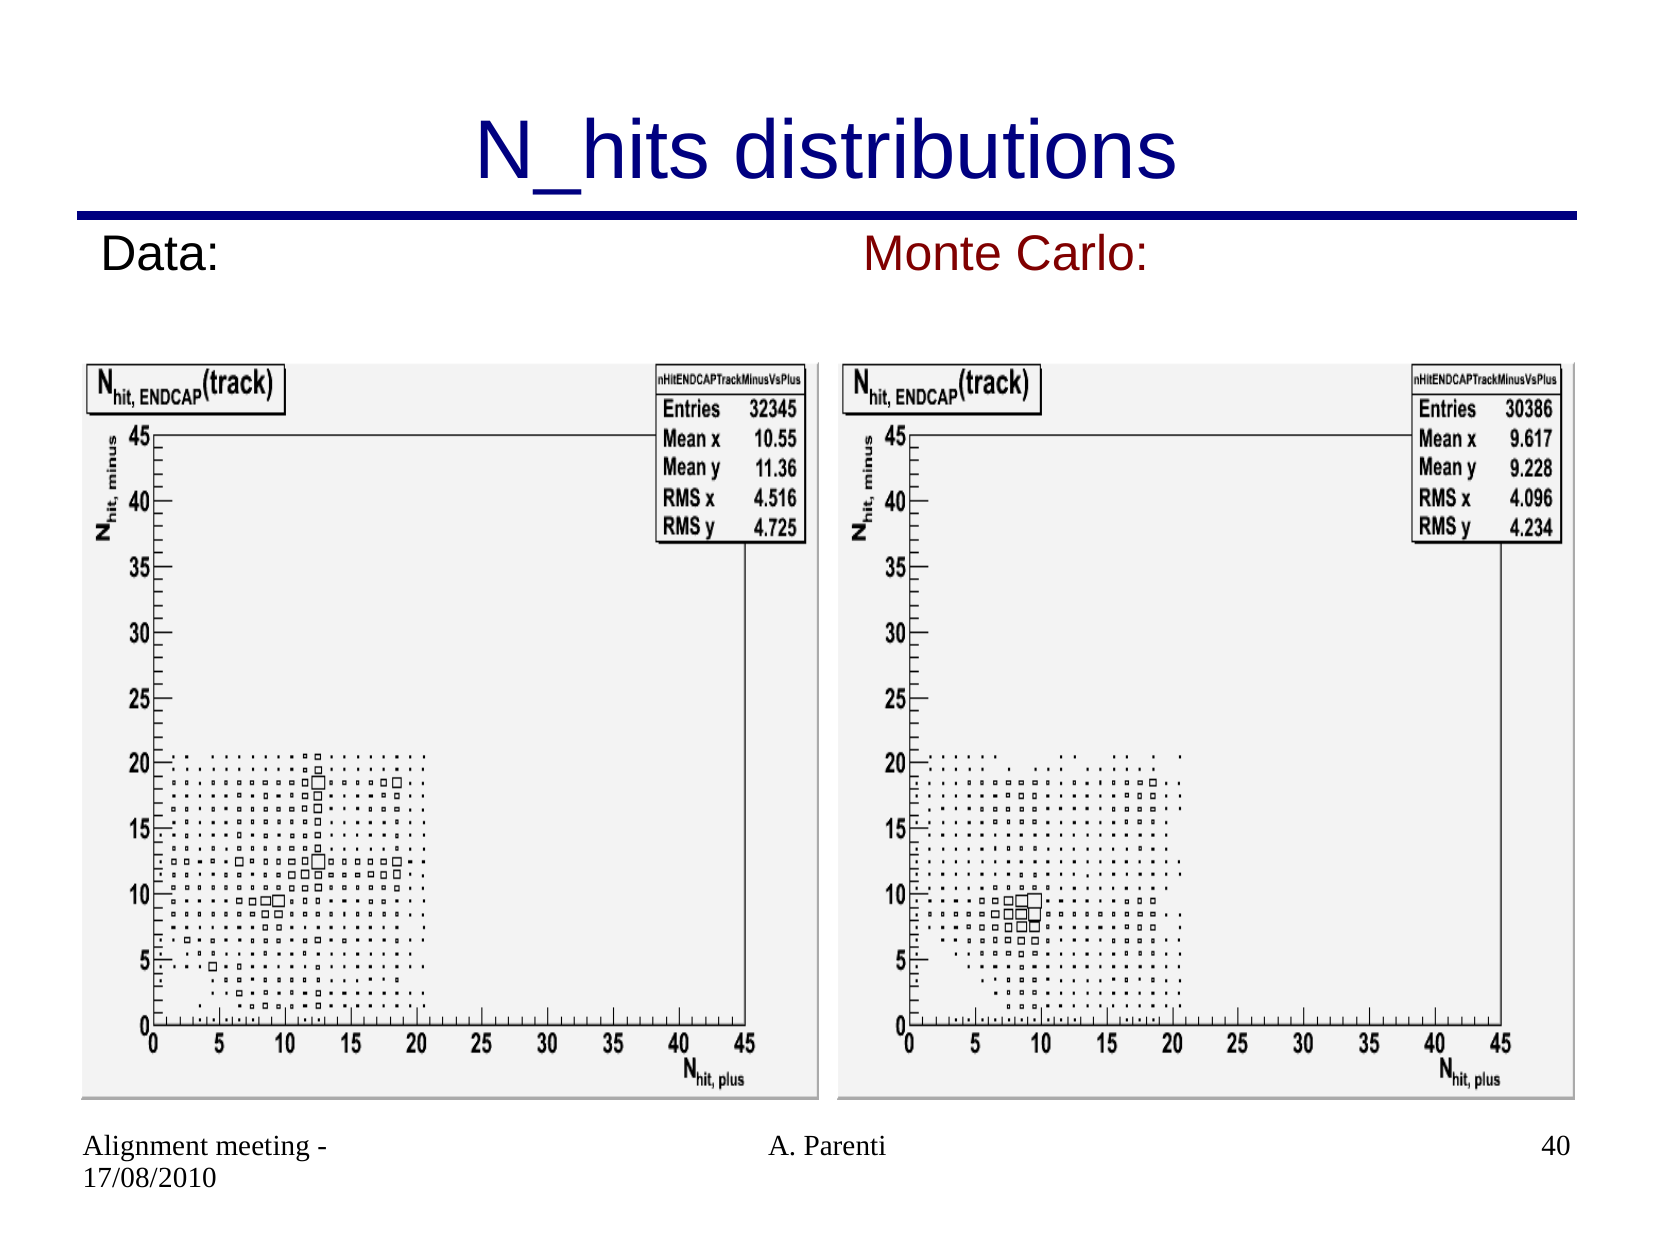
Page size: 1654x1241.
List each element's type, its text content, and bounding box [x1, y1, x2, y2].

list Data: [82, 1100, 809, 1109]
picture [80, 361, 819, 1100]
title N_hits distributions [82, 75, 1571, 226]
list Data: [82, 225, 809, 361]
picture [836, 361, 1575, 1100]
list Monte Carlo: [845, 225, 1572, 1094]
